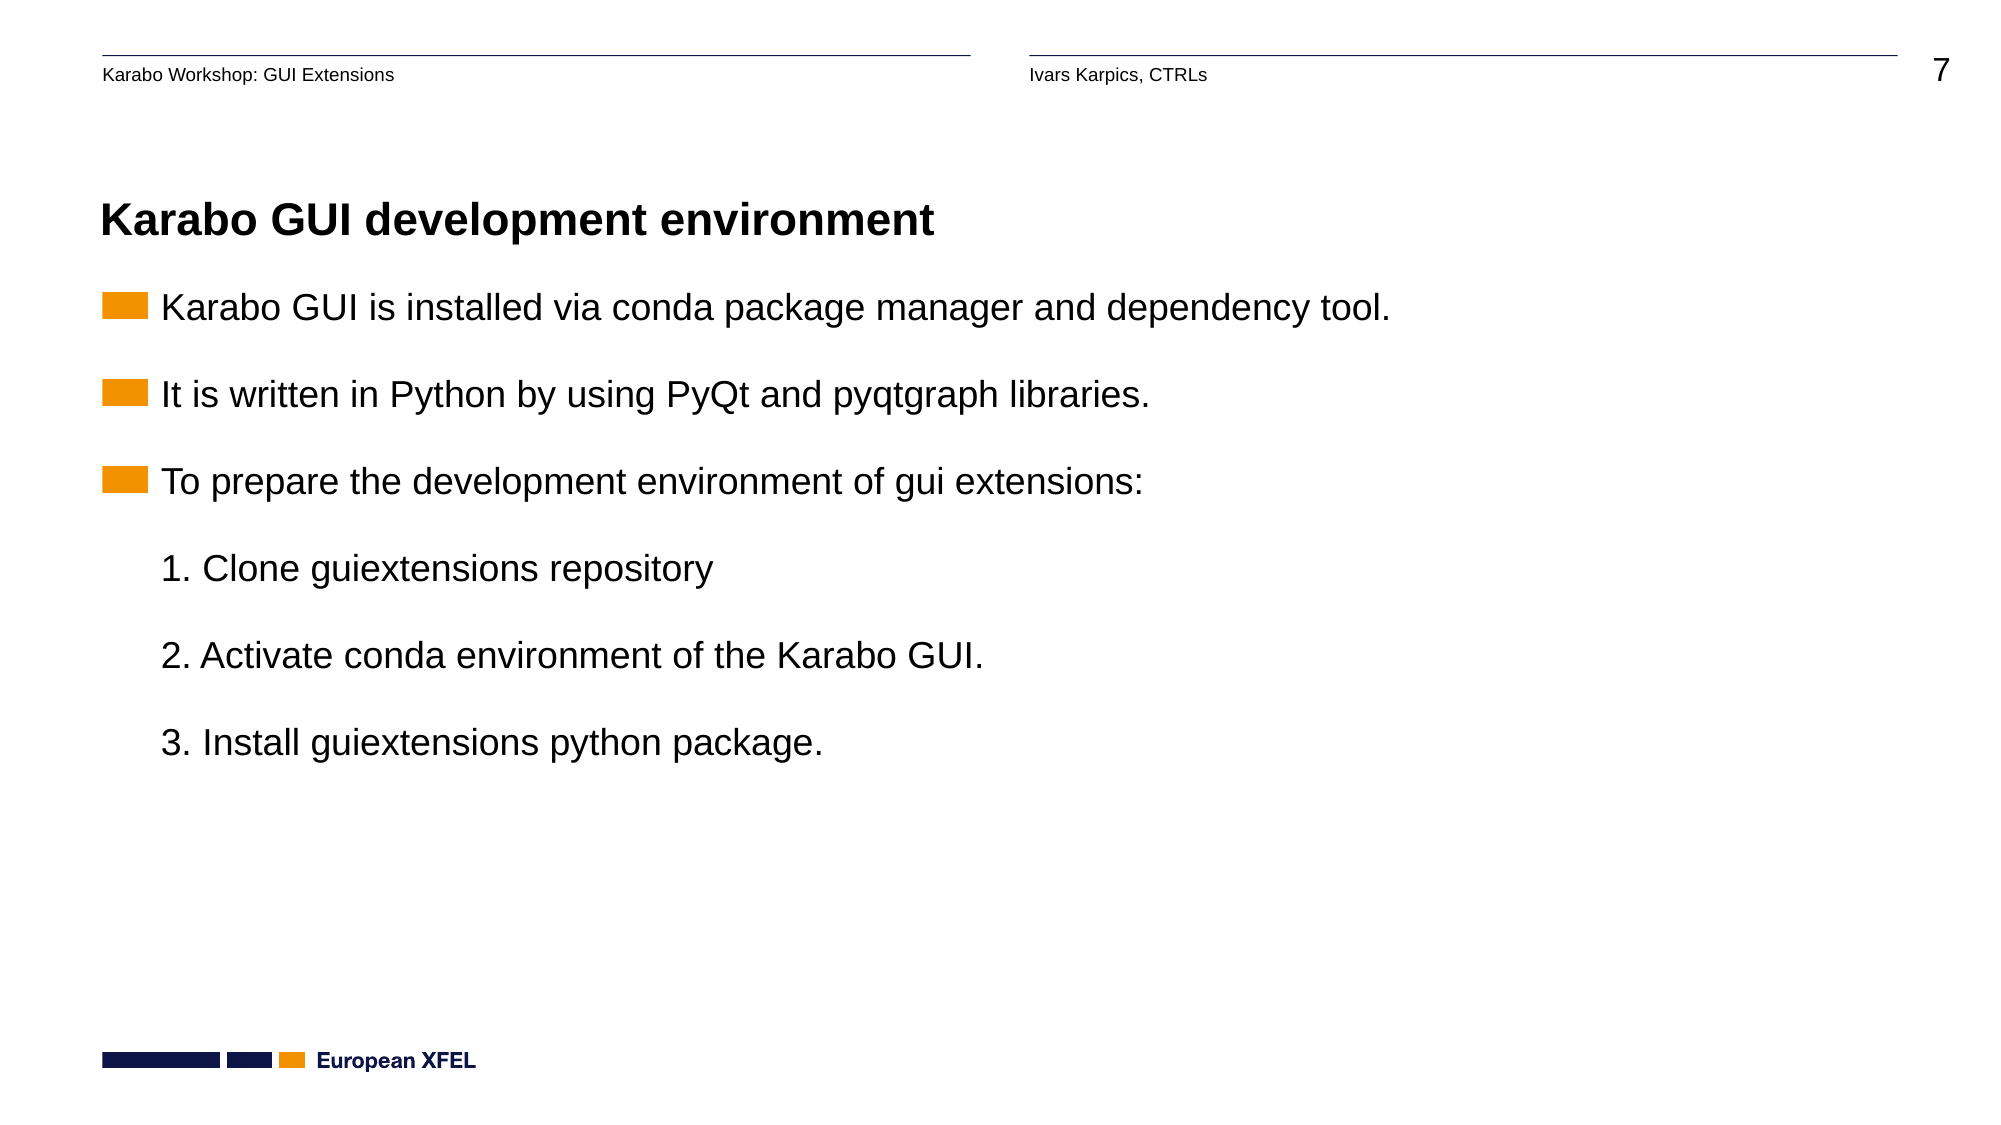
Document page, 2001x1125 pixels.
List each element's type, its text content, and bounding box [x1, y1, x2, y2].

title Karabo GUI development environment [100, 116, 1898, 245]
list Karabo GUI is installed via conda package manager and dependency tool. It is written in Python by using PyQt and pyqtgraph libraries. To prepare the development environment of gui extensions: 1. Clone guiextensions repository 2. Activate conda environment of the Karabo GUI. 3. Install guiextensions python package. [102, 278, 1898, 917]
